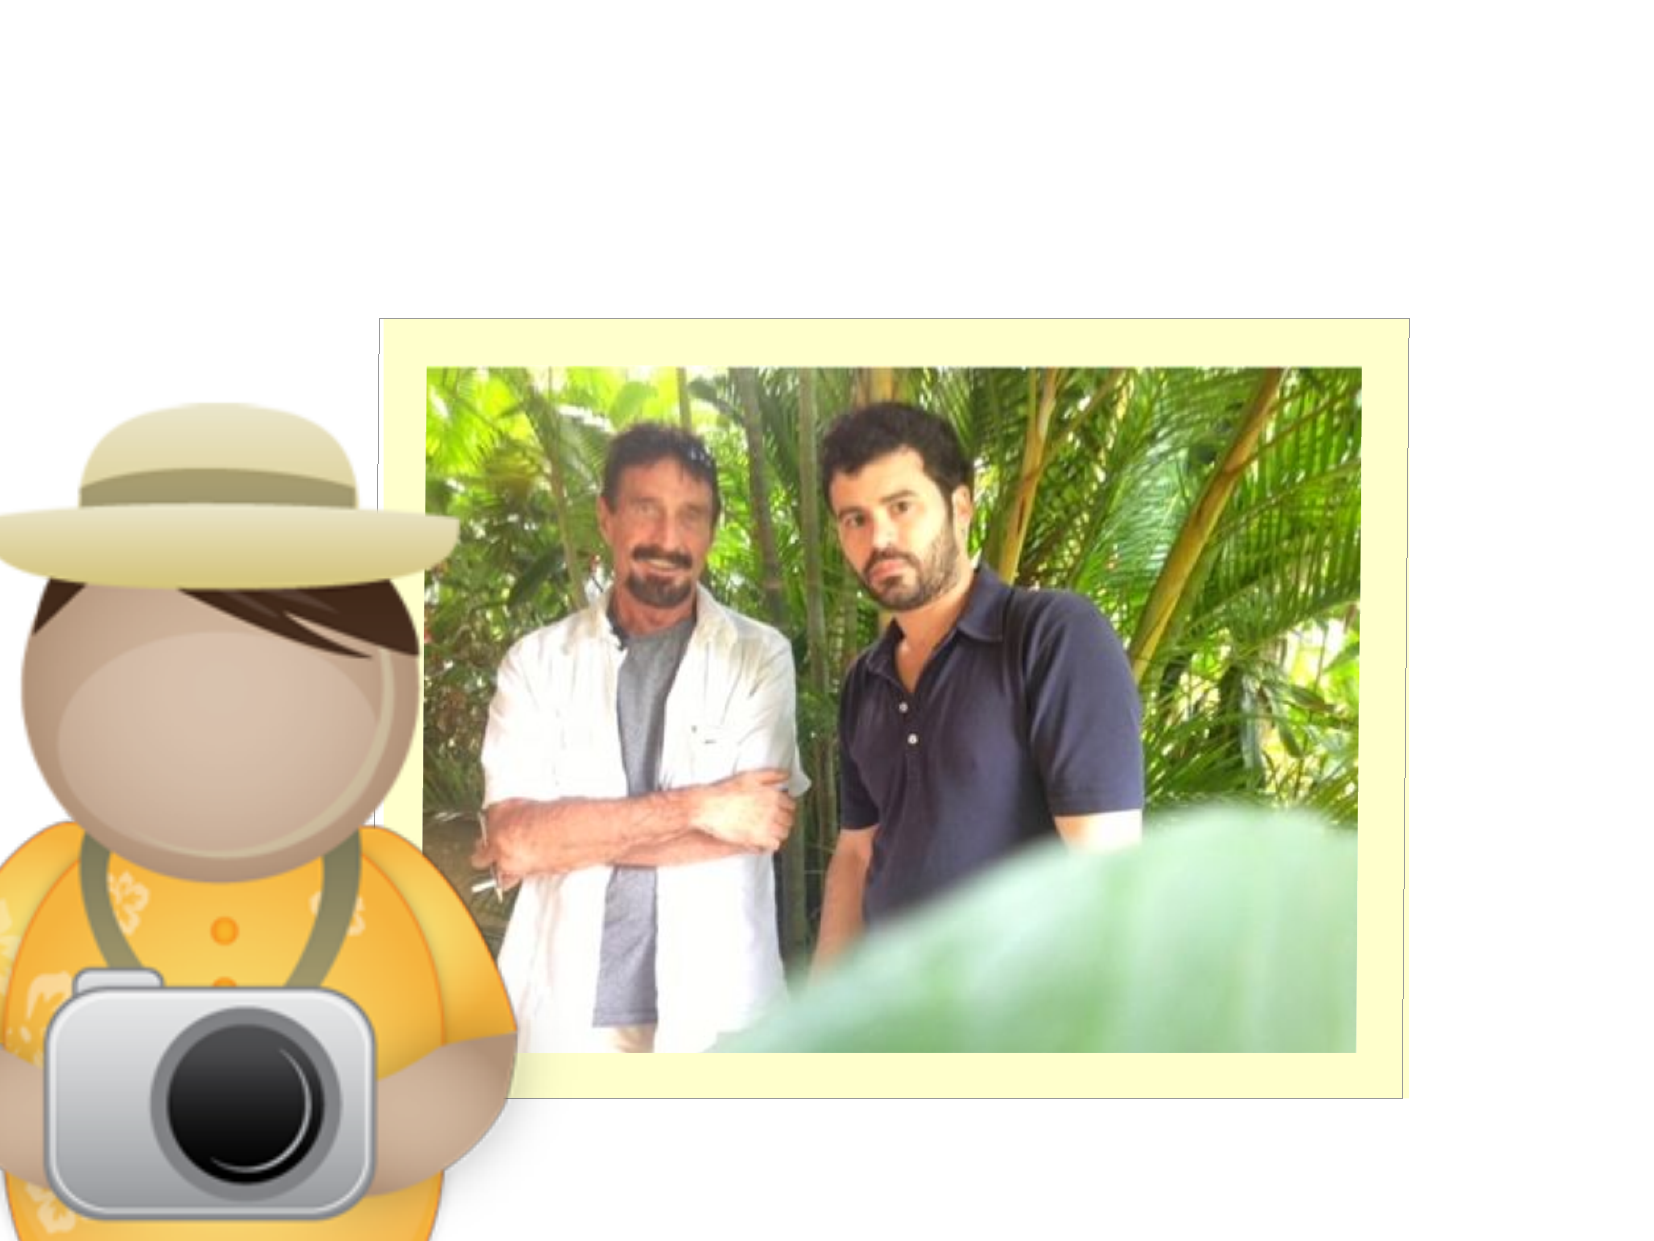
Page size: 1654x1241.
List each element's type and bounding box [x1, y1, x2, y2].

text_box [1403, 338, 1410, 1099]
picture [0, 318, 1410, 1241]
